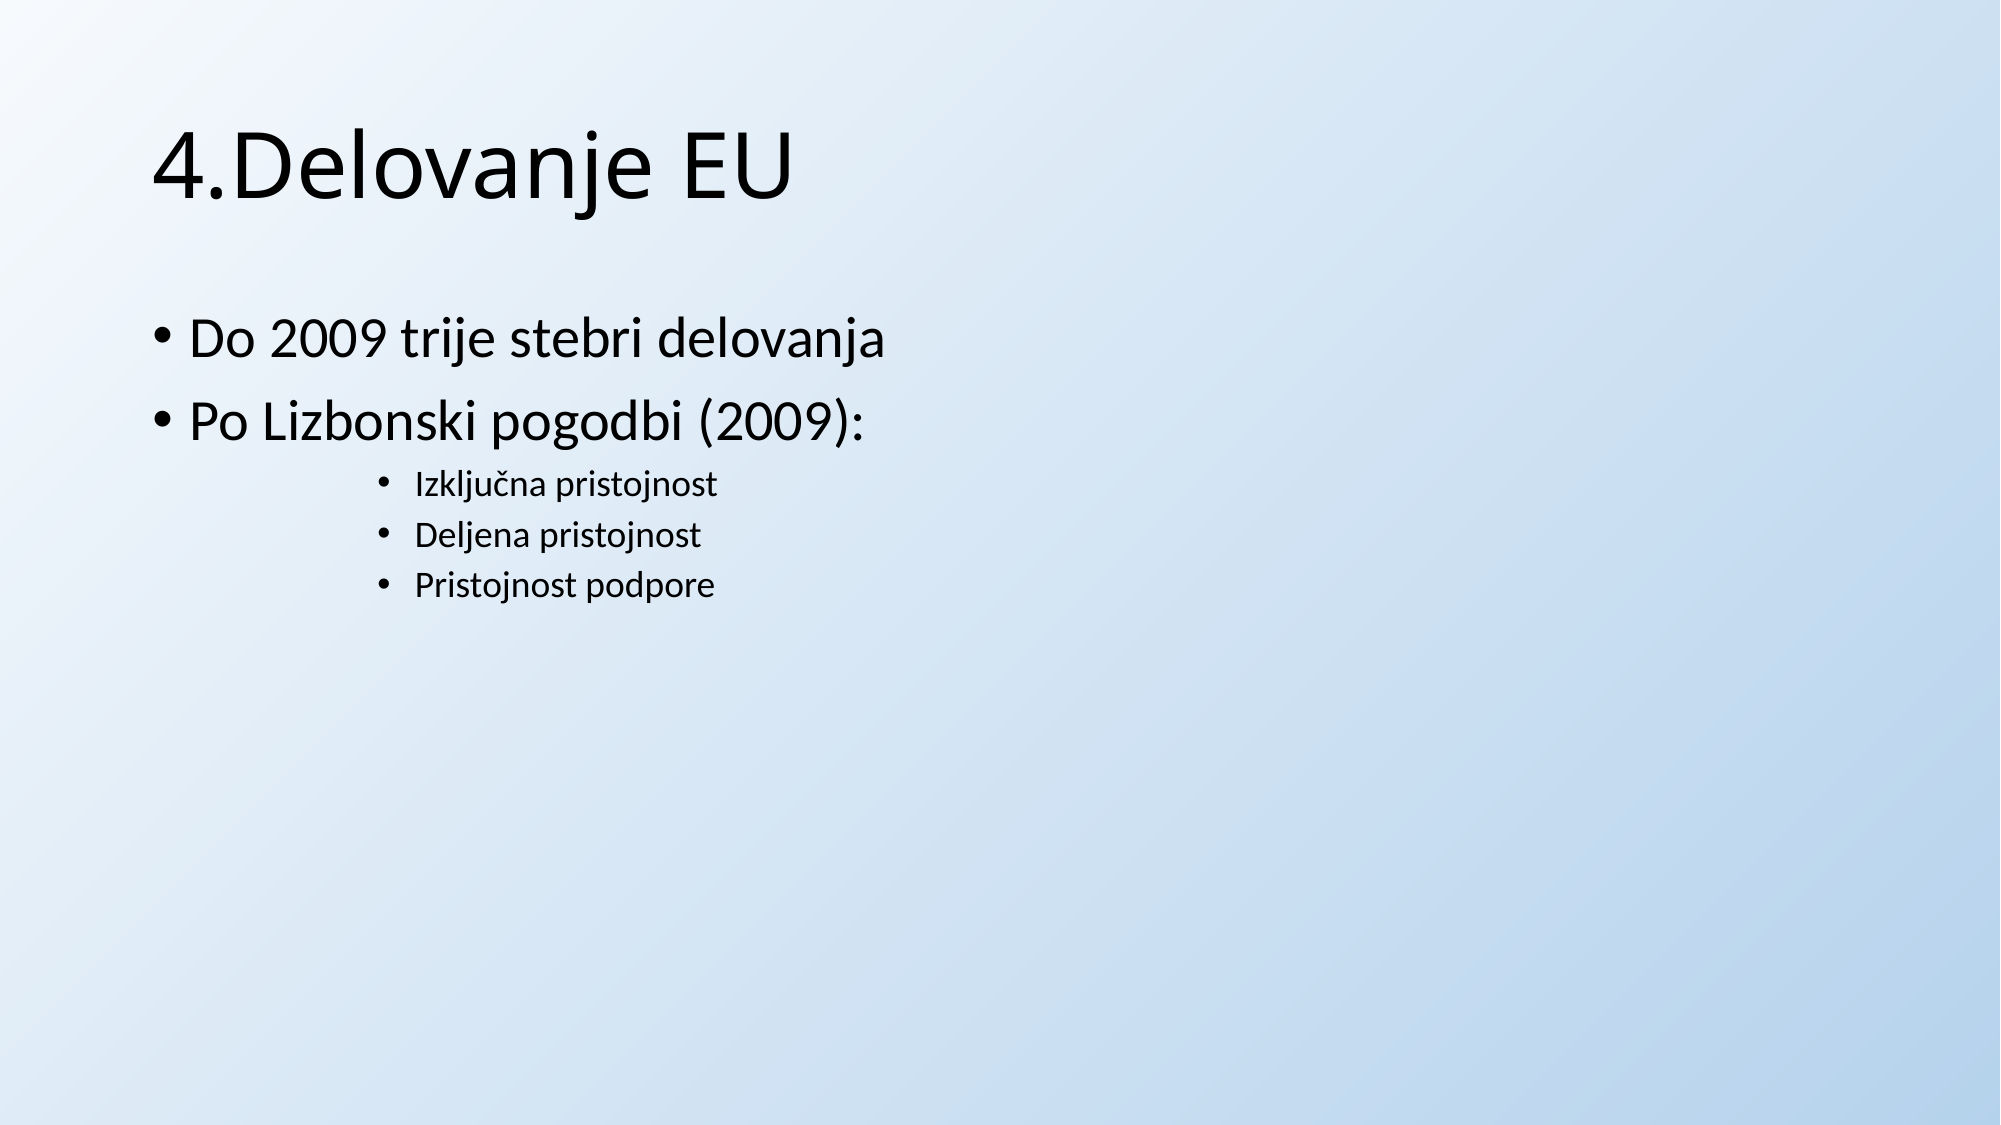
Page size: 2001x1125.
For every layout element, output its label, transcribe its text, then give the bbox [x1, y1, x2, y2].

title 4.Delovanje EU [137, 59, 1863, 278]
list Do 2009 trije stebri delovanja Po Lizbonski pogodbi (2009): Izključna pristojnost Deljena pristojnost Pristojnost podpore [137, 299, 1863, 1014]
